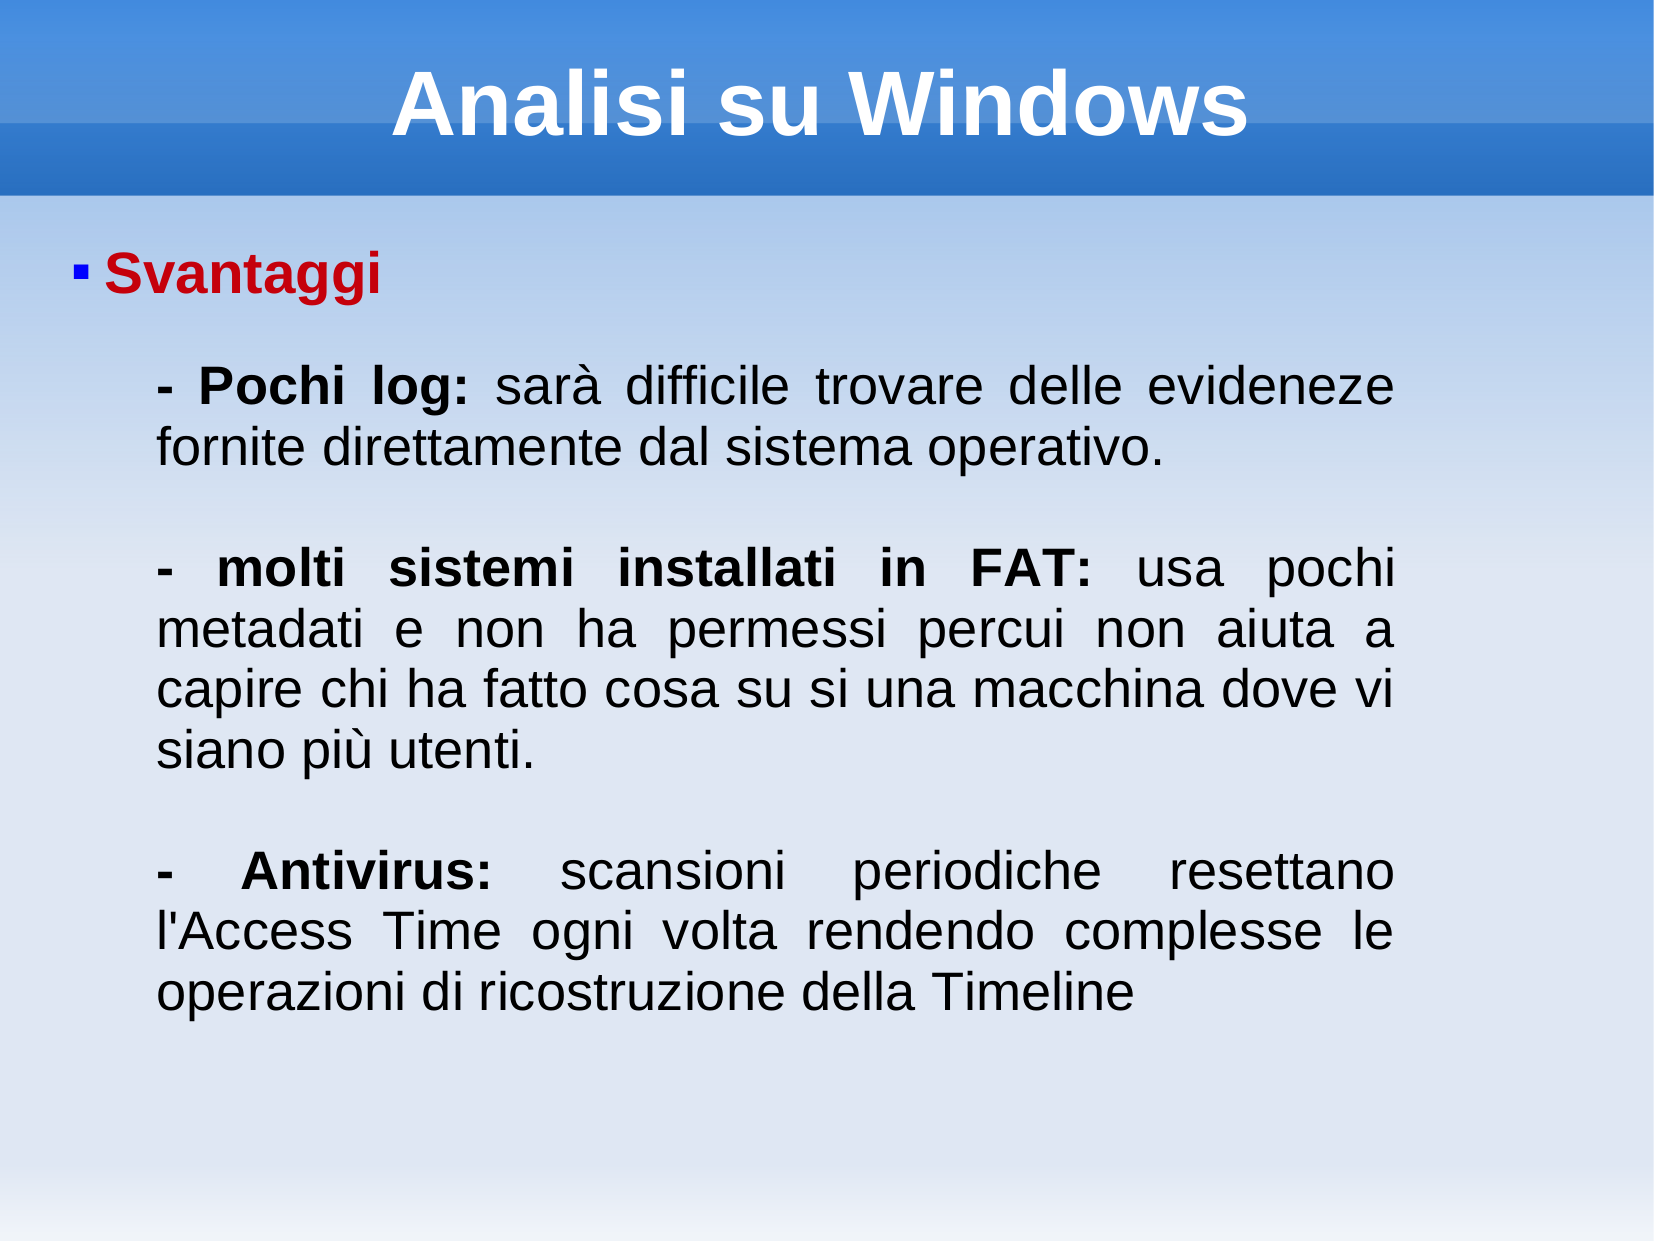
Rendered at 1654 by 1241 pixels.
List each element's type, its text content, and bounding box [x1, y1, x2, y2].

picture [0, 0, 1654, 1241]
text_box Svantaggi [59, 233, 1595, 379]
text_box - Pochi log: sarà difficile trovare delle evideneze fornite direttamente dal sistema operativo. - molti sistemi installati in FAT: usa pochi metadati e non ha permessi percui non aiuta a capire chi ha fatto cosa su si una macchina dove vi siano più utenti. - Antivirus: scansioni periodiche resettano l'Access Time ogni volta rendendo complesse le operazioni di ricostruzione della Timeline [141, 348, 1412, 1030]
title Analisi su Windows [76, 0, 1566, 208]
